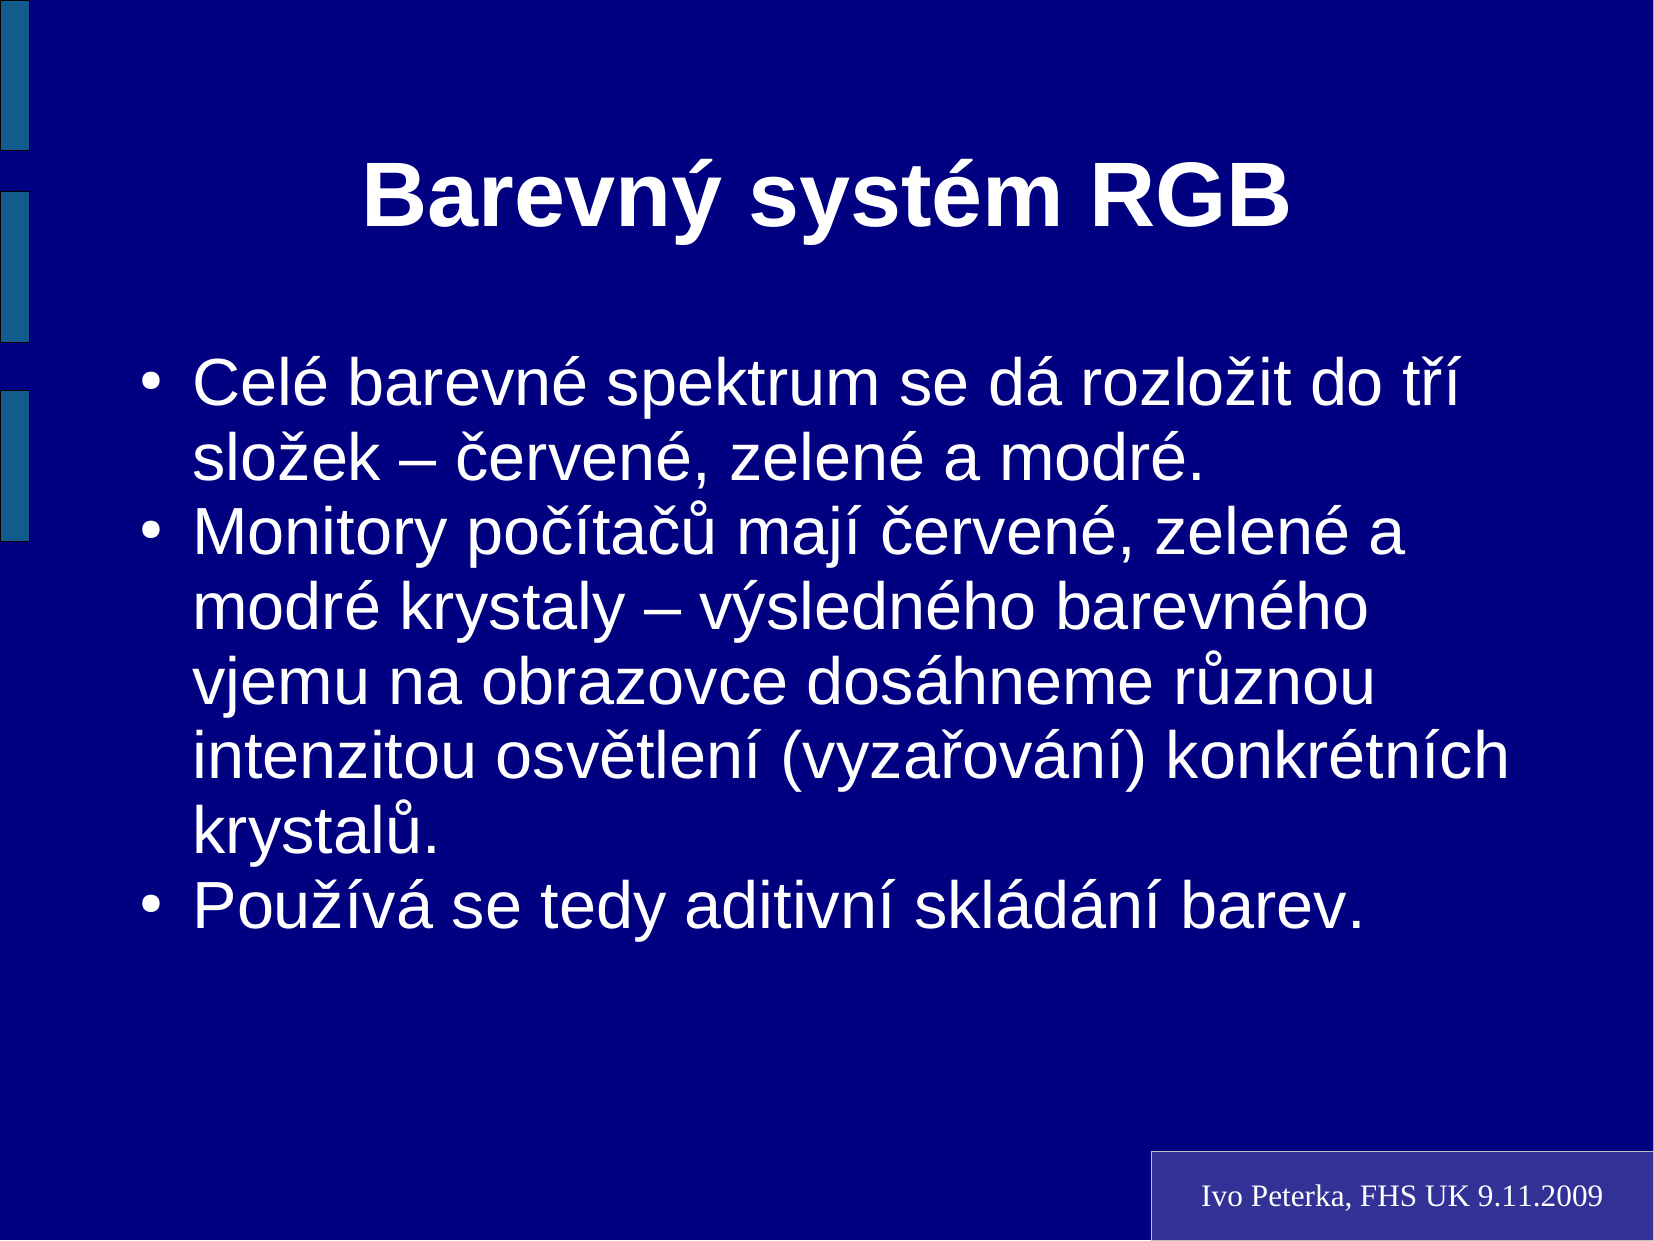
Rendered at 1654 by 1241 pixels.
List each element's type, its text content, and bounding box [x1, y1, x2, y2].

title Barevný systém RGB [121, 98, 1534, 291]
list Celé barevné spektrum se dá rozložit do tří složek – červené, zelené a modré. Monitory počítačů mají červené, zelené a modré krystaly – výsledného barevného vjemu na obrazovce dosáhneme různou intenzitou osvětlení (vyzařování) konkrétních krystalů. Používá se tedy aditivní skládání barev. [121, 344, 1534, 1112]
